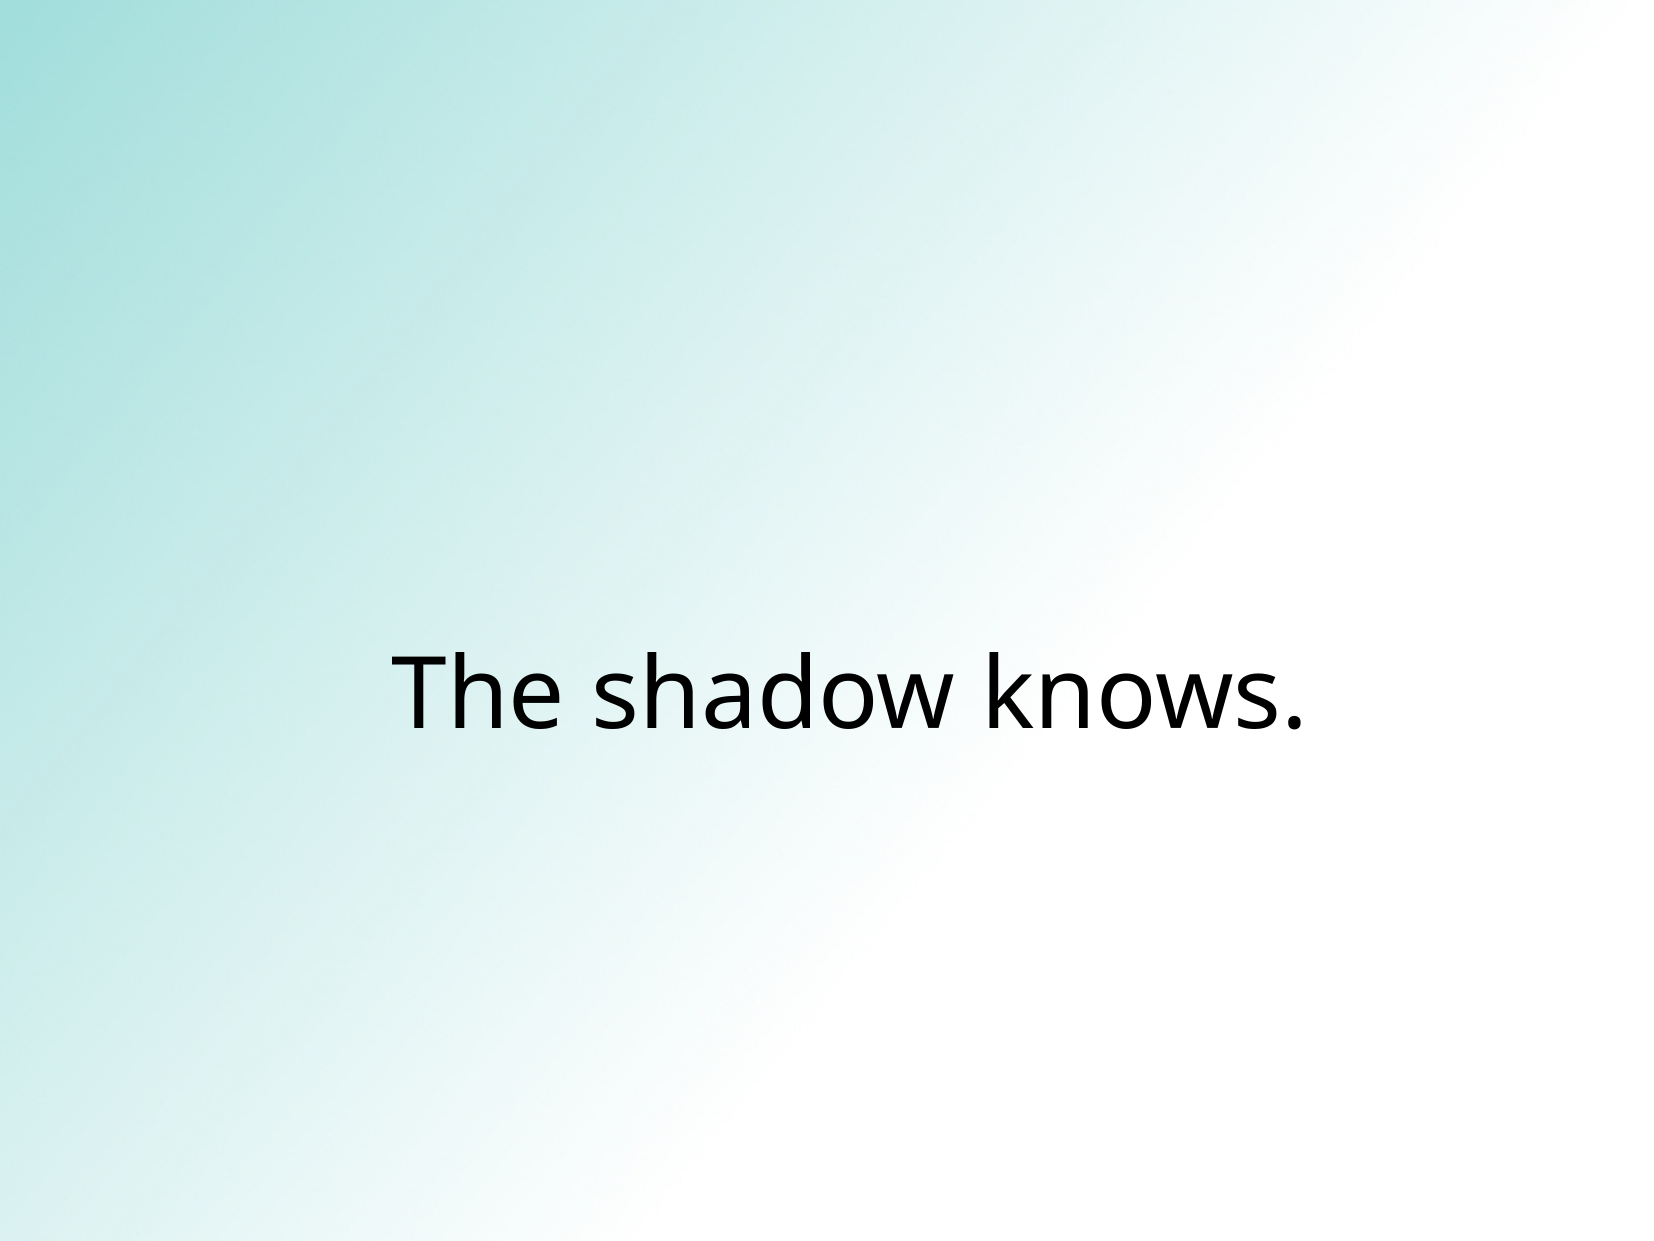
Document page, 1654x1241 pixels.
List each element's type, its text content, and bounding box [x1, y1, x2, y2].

subtitle The shadow knows. [106, 209, 1595, 1170]
picture [0, 0, 1654, 1241]
